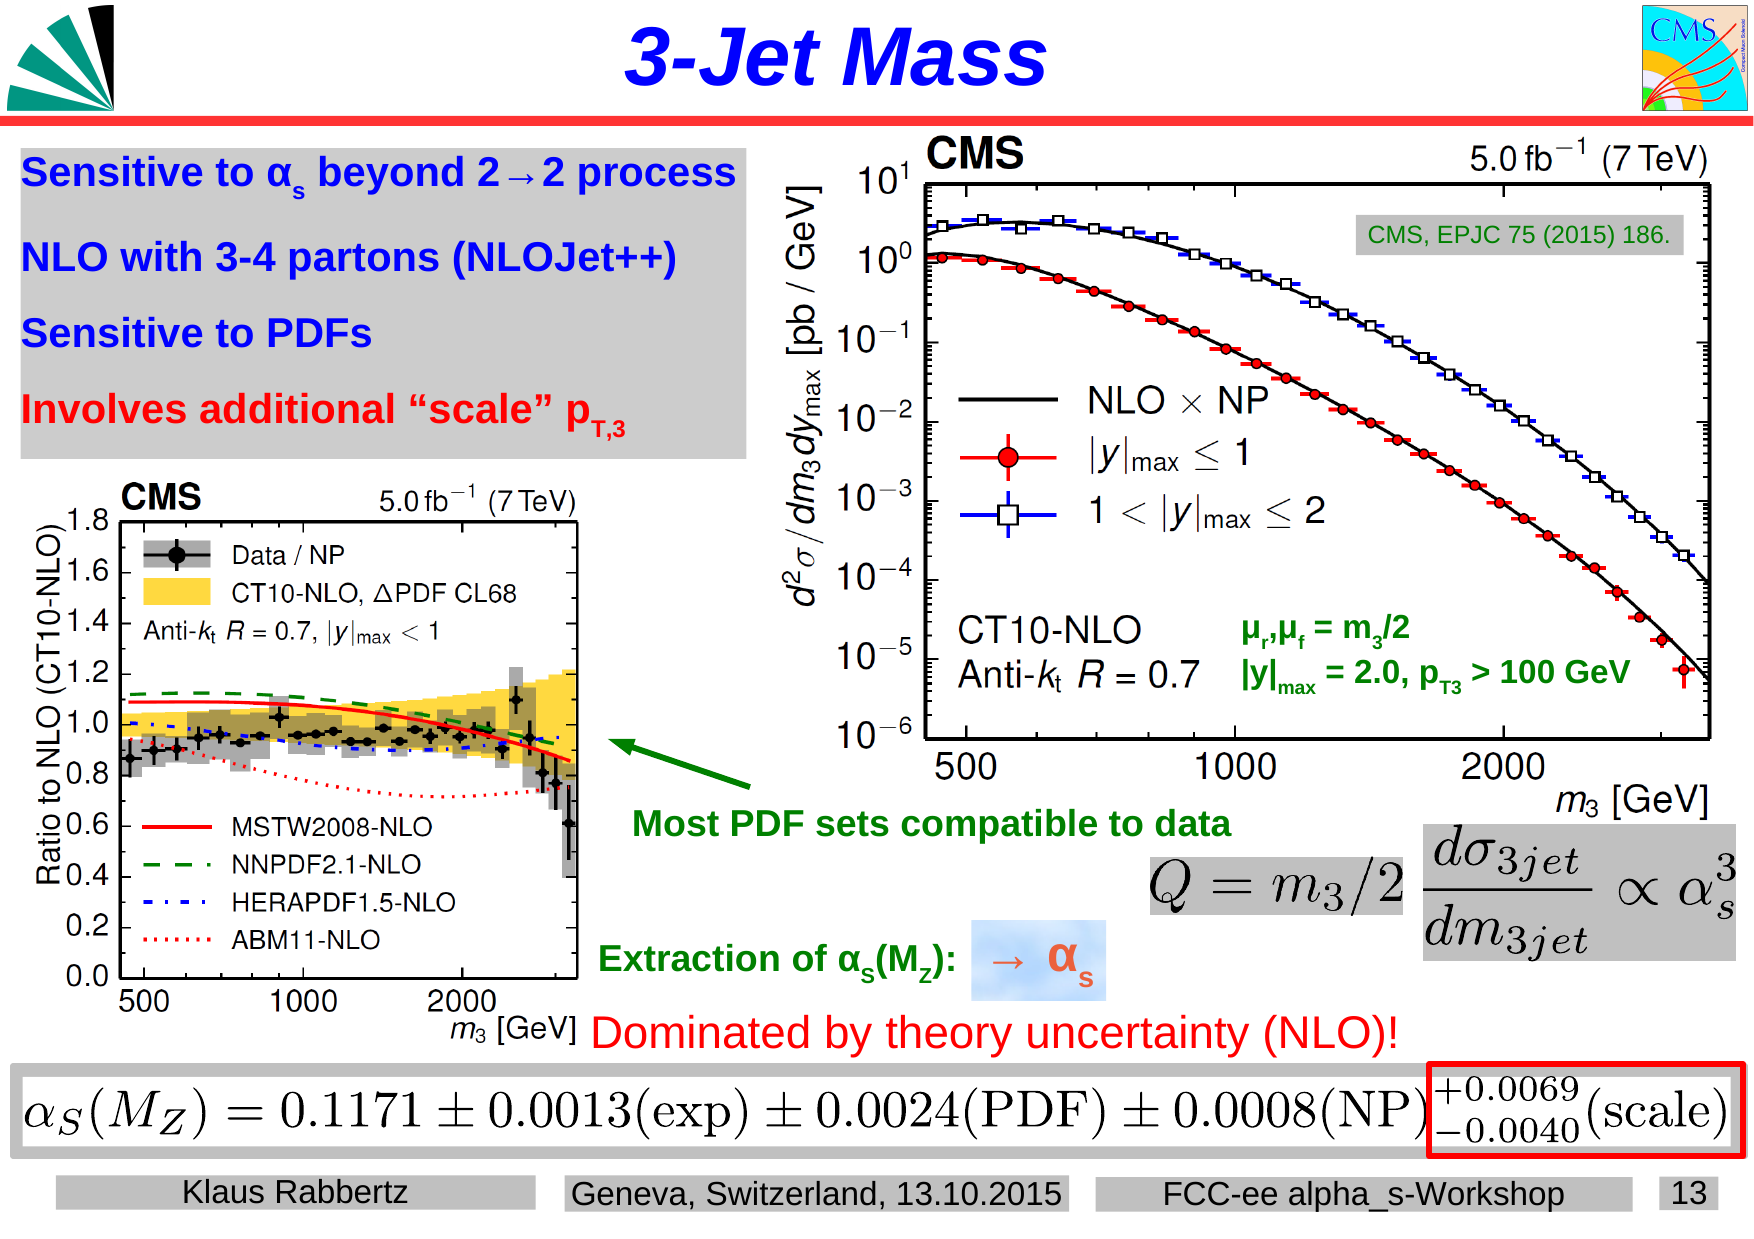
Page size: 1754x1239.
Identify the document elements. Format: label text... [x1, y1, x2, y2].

text_box Dominated by theory uncertainty (NLO)! [578, 1001, 1412, 1076]
picture [1423, 824, 1736, 962]
picture [1150, 856, 1403, 916]
text_box → αs [971, 920, 1107, 1001]
picture [34, 476, 605, 1046]
text_box μr,μf = m3/2 |y|max = 2.0, pT3 > 100 GeV [1228, 602, 1657, 706]
text_box [12, 1065, 1426, 1156]
text_box CMS, EPJC 75 (2015) 186. [1355, 214, 1684, 256]
text_box [1432, 1067, 1740, 1153]
picture [778, 128, 1754, 821]
list Sensitive to αs beyond 2→2 process NLO with 3-4 partons (NLOJet++) Sensitive to PDFs Involves additional “scale” pT,3 [20, 148, 747, 459]
picture [7, 5, 114, 112]
text_box Extraction of αS(MZ): [586, 931, 970, 995]
title 3-Jet Mass [129, 0, 1545, 114]
text_box Most PDF sets compatible to data [620, 796, 1245, 850]
picture [1642, 5, 1748, 111]
